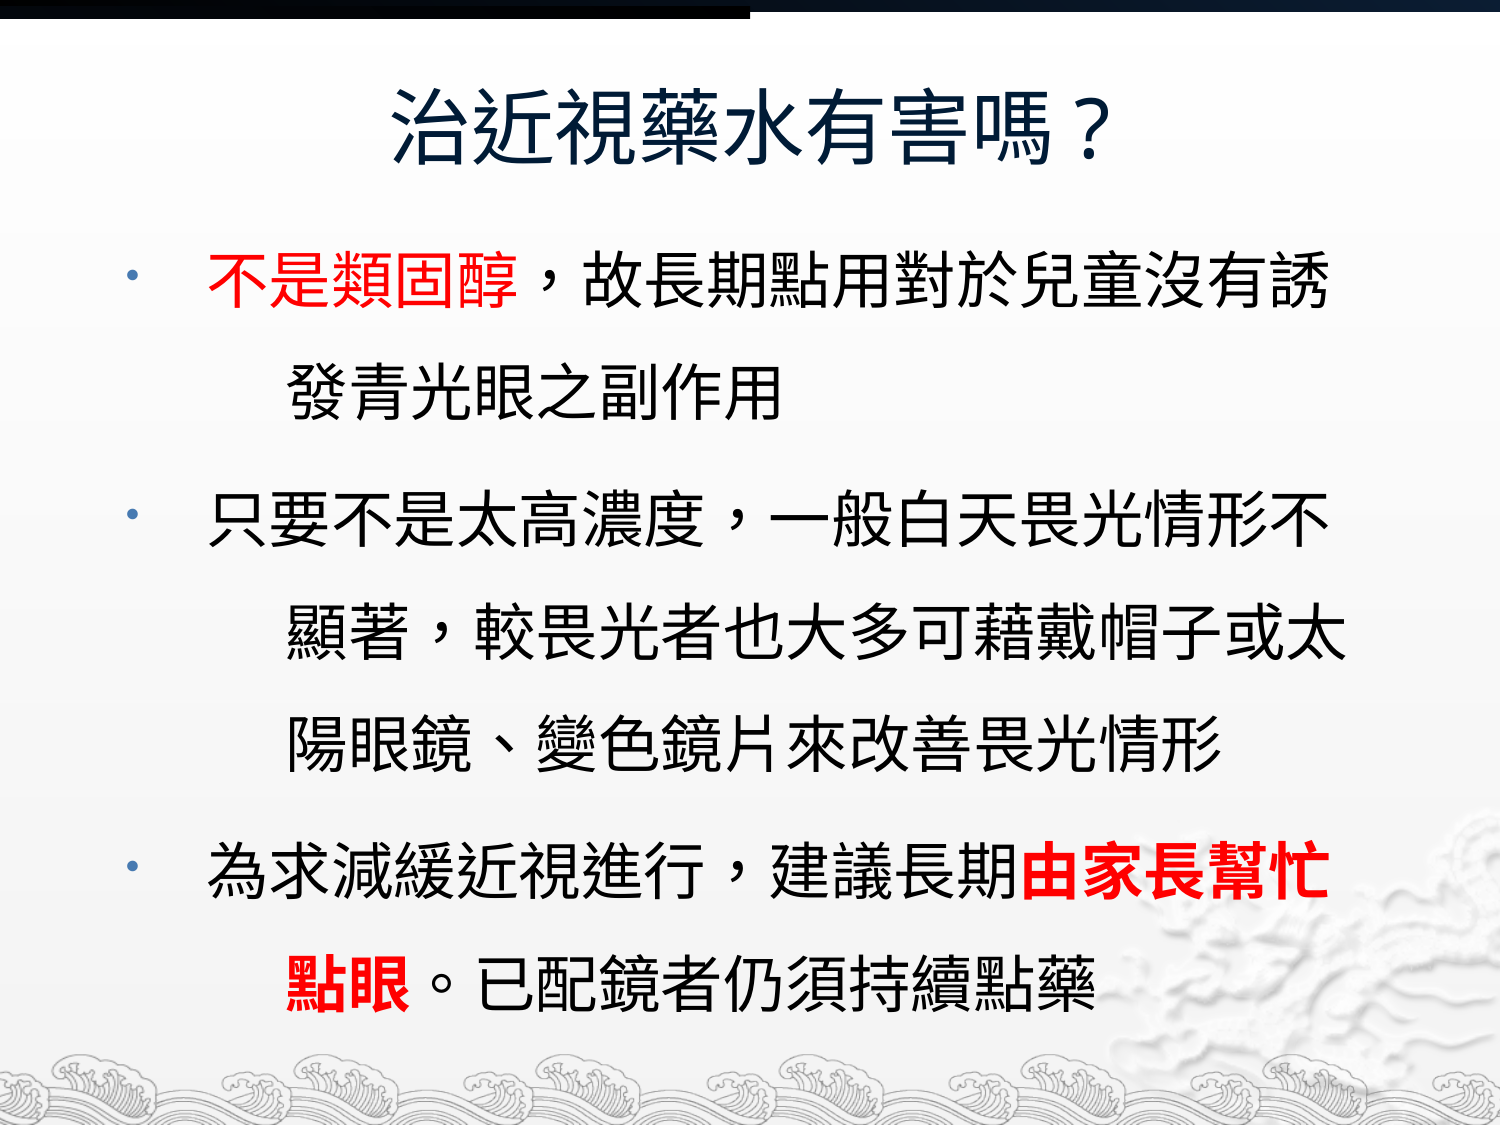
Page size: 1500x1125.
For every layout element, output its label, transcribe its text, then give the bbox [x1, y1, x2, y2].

list 不是類固醇，故長期點用對於兒童沒有誘發青光眼之副作用 只要不是太高濃度，一般白天畏光情形不顯著，較畏光者也大多可藉戴帽子或太陽眼鏡、變色鏡片來改善畏光情形 為求減緩近視進行，建議長期由家長幫忙點眼。已配鏡者仍須持續點藥 [112, 196, 1388, 1059]
title 治近視藥水有害嗎? [112, 31, 1388, 196]
